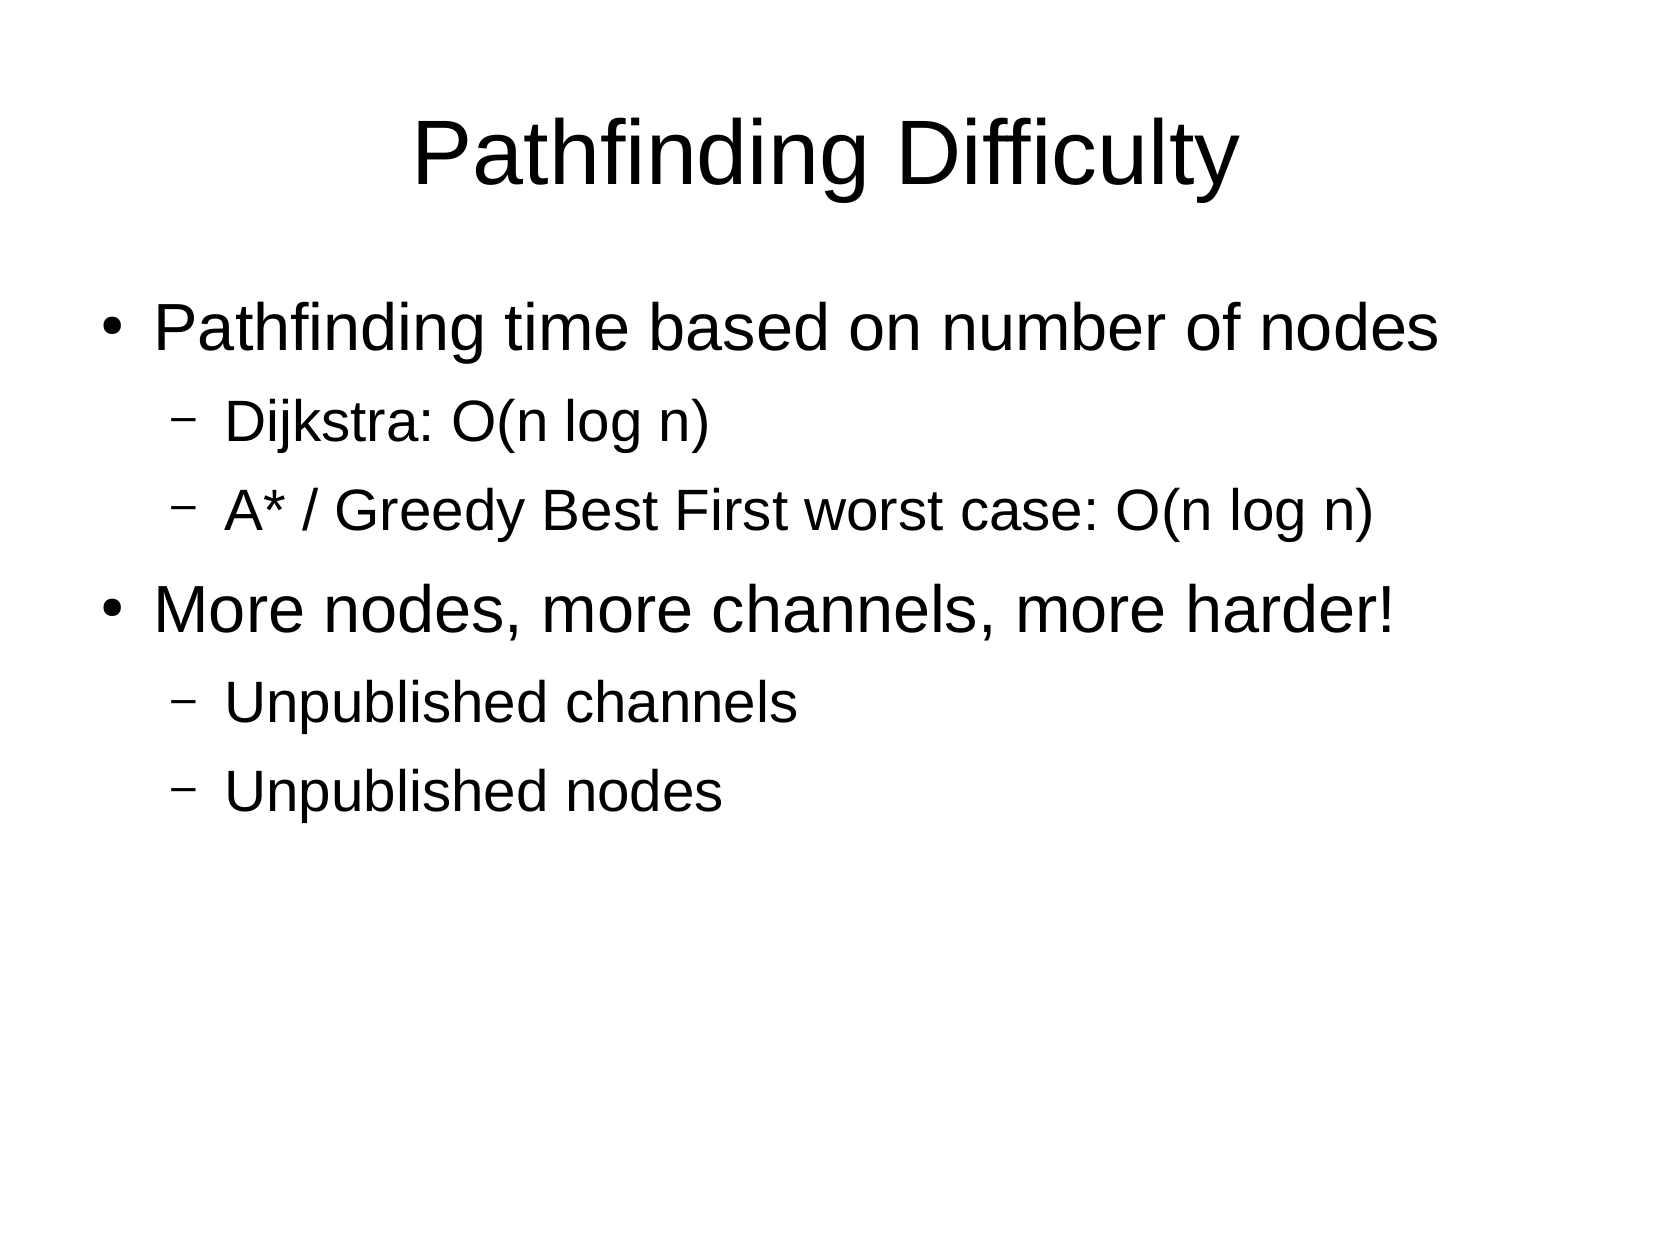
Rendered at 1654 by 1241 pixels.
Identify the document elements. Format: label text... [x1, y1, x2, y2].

title Pathfinding Difficulty [82, 49, 1571, 257]
list Pathfinding time based on number of nodes Dijkstra: O(n log n) A* / Greedy Best First worst case: O(n log n) More nodes, more channels, more harder! Unpublished channels Unpublished nodes [82, 290, 1571, 1010]
